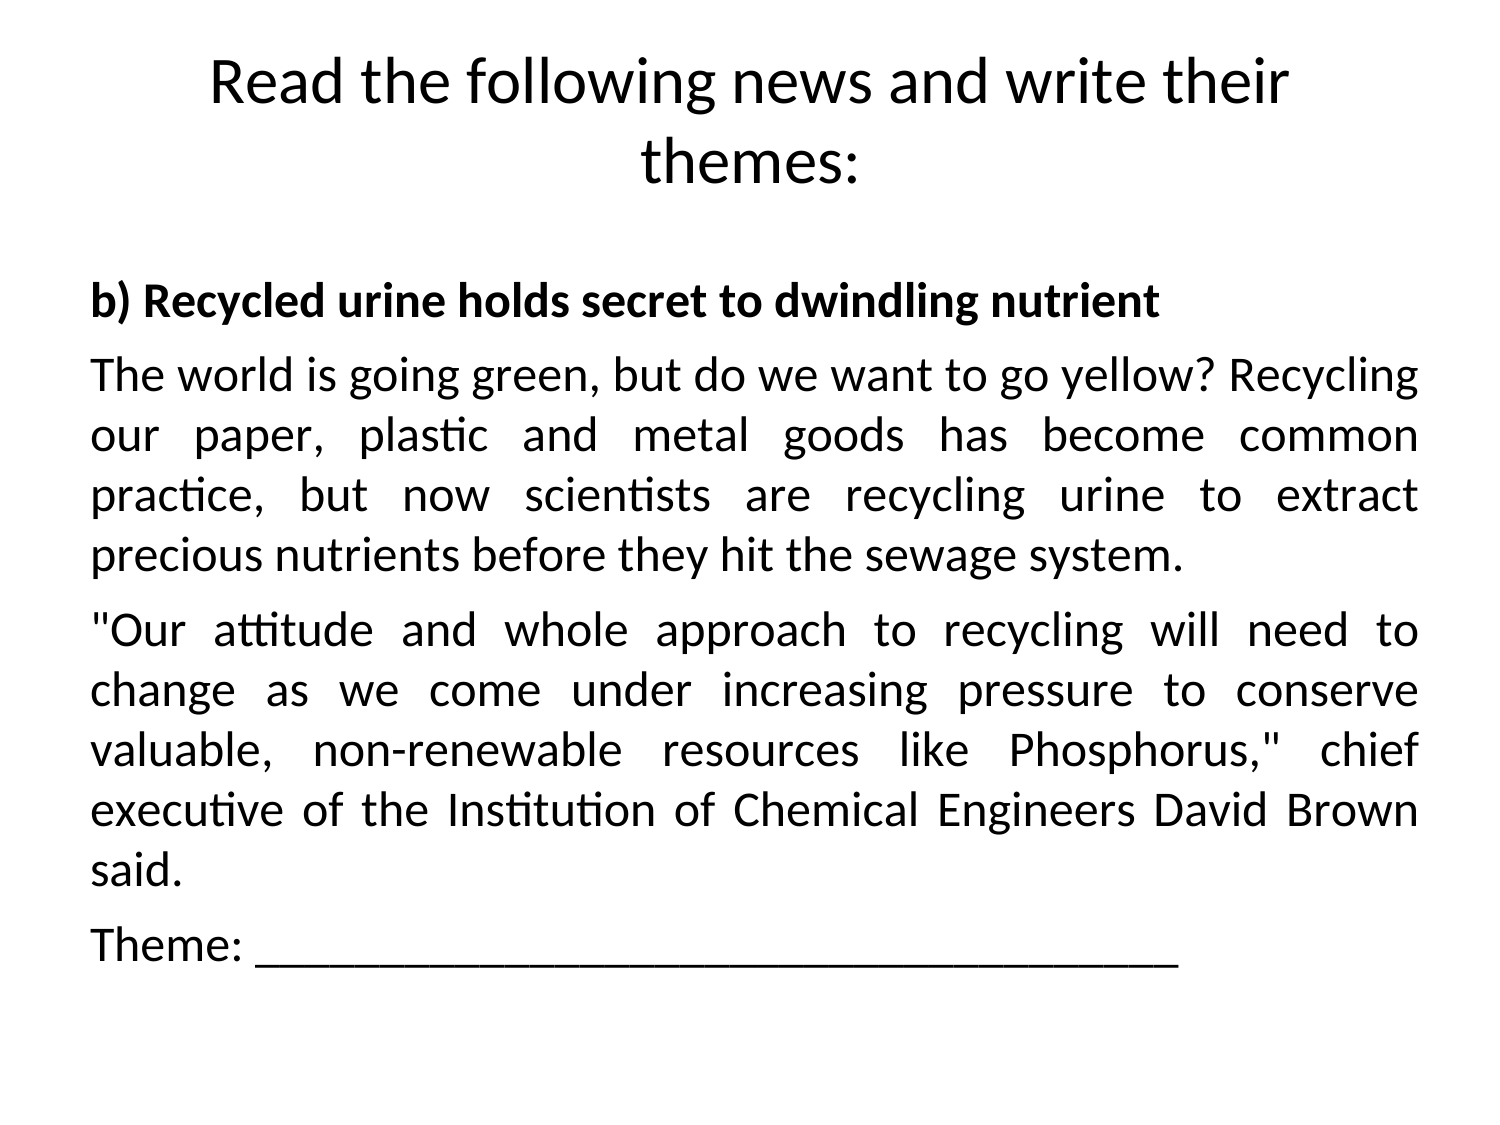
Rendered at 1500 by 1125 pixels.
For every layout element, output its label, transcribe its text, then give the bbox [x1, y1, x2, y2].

text_box Read the following news and write their themes: [76, 19, 1426, 135]
text_box b) Recycled urine holds secret to dwindling nutrient The world is going green, but do we want to go yellow? Recycling our paper, plastic and metal goods has become common practice, but now scientists are recycling urine to extract precious nutrients before they hit the sewage system. "Our attitude and whole approach to recycling will need to change as we come under increasing pressure to conserve valuable, non-renewable resources like Phosphorus," chief executive of the Institution of Chemical Engineers David Brown said. Theme: _____________________________________ [75, 259, 1436, 1099]
